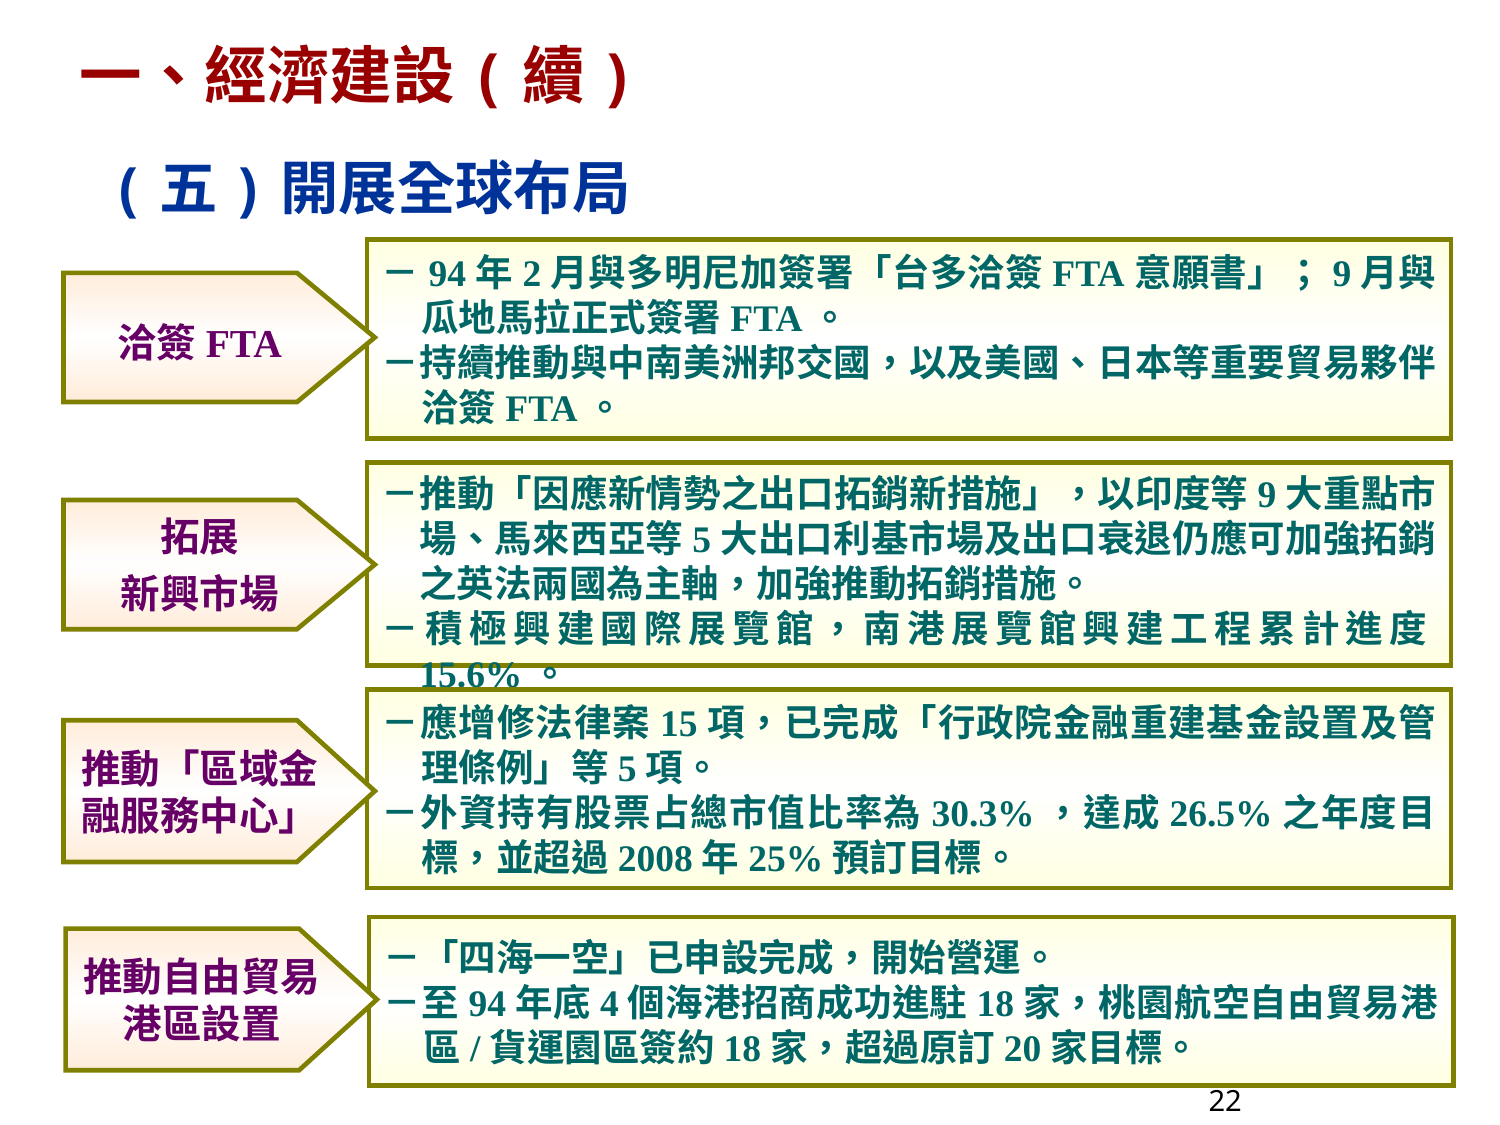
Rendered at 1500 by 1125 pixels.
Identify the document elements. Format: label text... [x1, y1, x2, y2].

text_box －應增修法律案15項，已完成「行政院金融重建基金設置及管理條例」等5項。 －外資持有股票占總市值比率為30.3%，達成26.5%之年度目標，並超過2008年25%預訂目標。 [367, 689, 1451, 888]
text_box 推動自由貿易港區設置 [65, 928, 377, 1071]
text_box 拓展 新興市場 [63, 499, 375, 630]
text_box [1193, 1054, 1500, 1125]
text_box 一、經濟建設(續) [64, 28, 1341, 119]
text_box (五)開展全球布局 [95, 157, 1372, 229]
text_box －94年2月與多明尼加簽署「台多洽簽FTA意願書」；9月與瓜地馬拉正式簽署FTA。 －持續推動與中南美洲邦交國，以及美國、日本等重要貿易夥伴洽簽FTA。 [367, 240, 1451, 438]
text_box －推動「因應新情勢之出口拓銷新措施」，以印度等9大重點市場、馬來西亞等5大出口利基市場及出口衰退仍應可加強拓銷之英法兩國為主軸，加強推動拓銷措施。 －積極興建國際展覽館，南港展覽館興建工程累計進度15.6%。 [367, 462, 1451, 665]
text_box 洽簽FTA [63, 272, 375, 403]
text_box 推動「區域金融服務中心」 [63, 720, 375, 862]
text_box －「四海一空」已申設完成，開始營運。 －至94年底4個海港招商成功進駐18家，桃園航空自由貿易港區/貨運園區簽約18家，超過原訂20家目標。 [369, 917, 1453, 1086]
